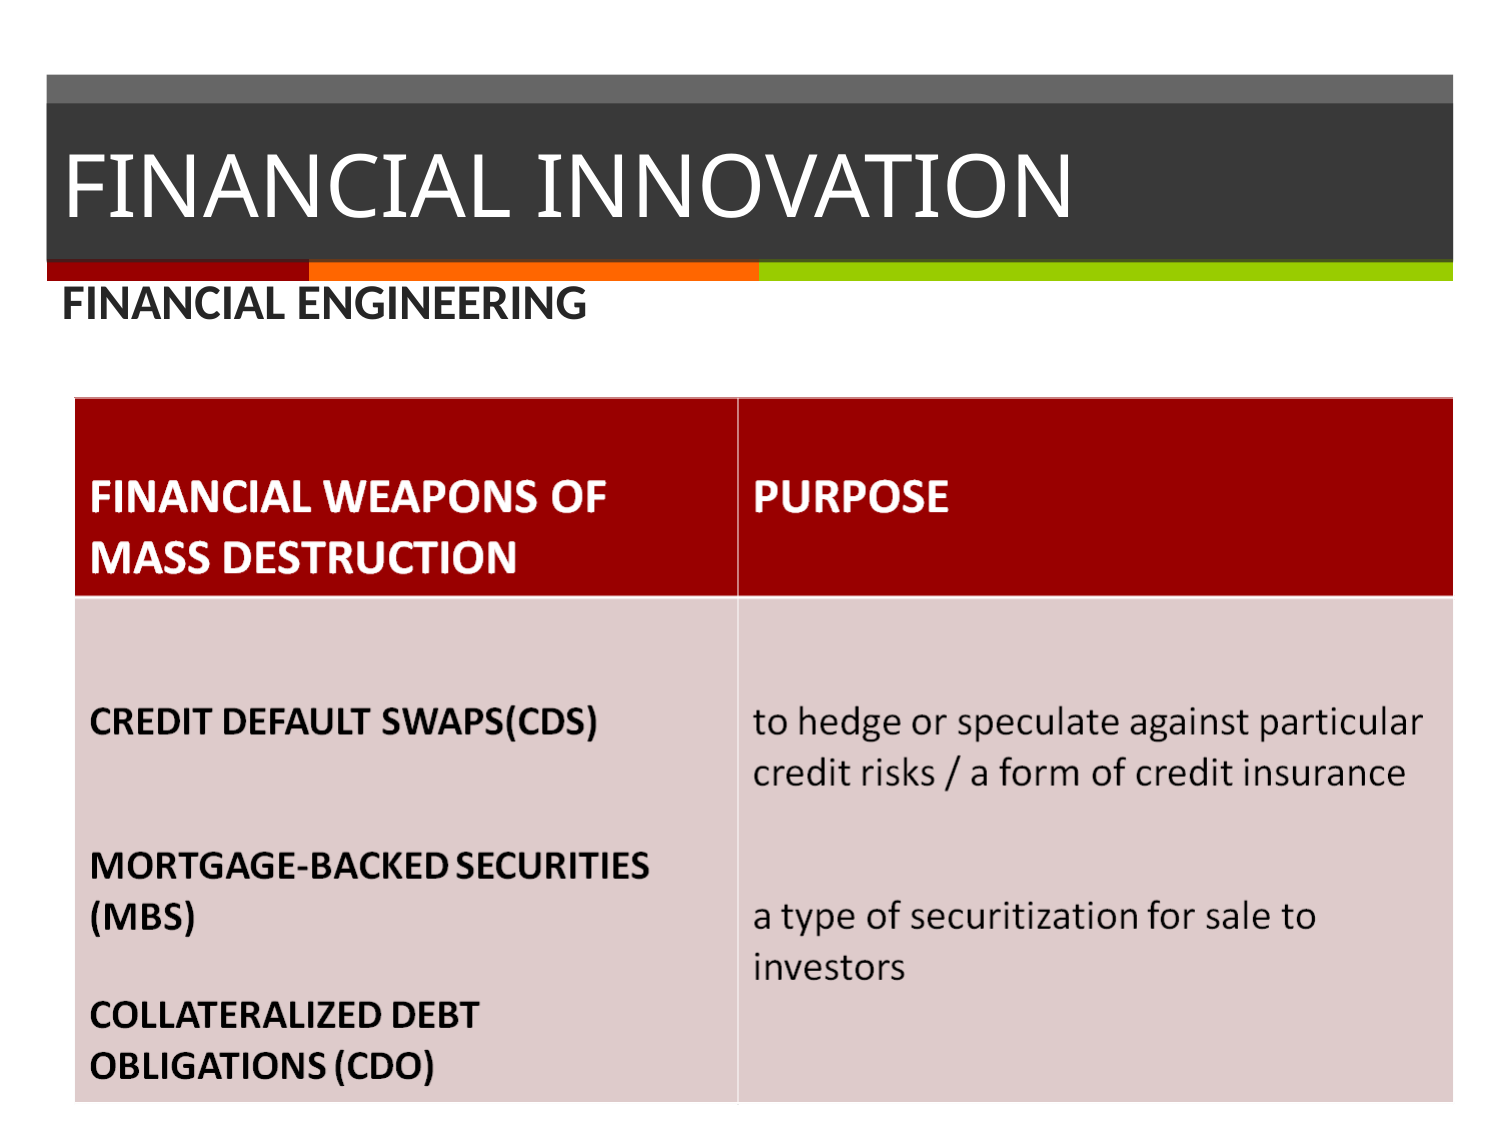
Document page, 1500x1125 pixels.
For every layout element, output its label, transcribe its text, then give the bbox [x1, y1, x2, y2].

text_box FINANCIAL INNOVATION [46, 103, 1454, 262]
text_box FINANCIAL ENGINEERING [46, 262, 1454, 1006]
picture [58, 385, 1465, 1115]
